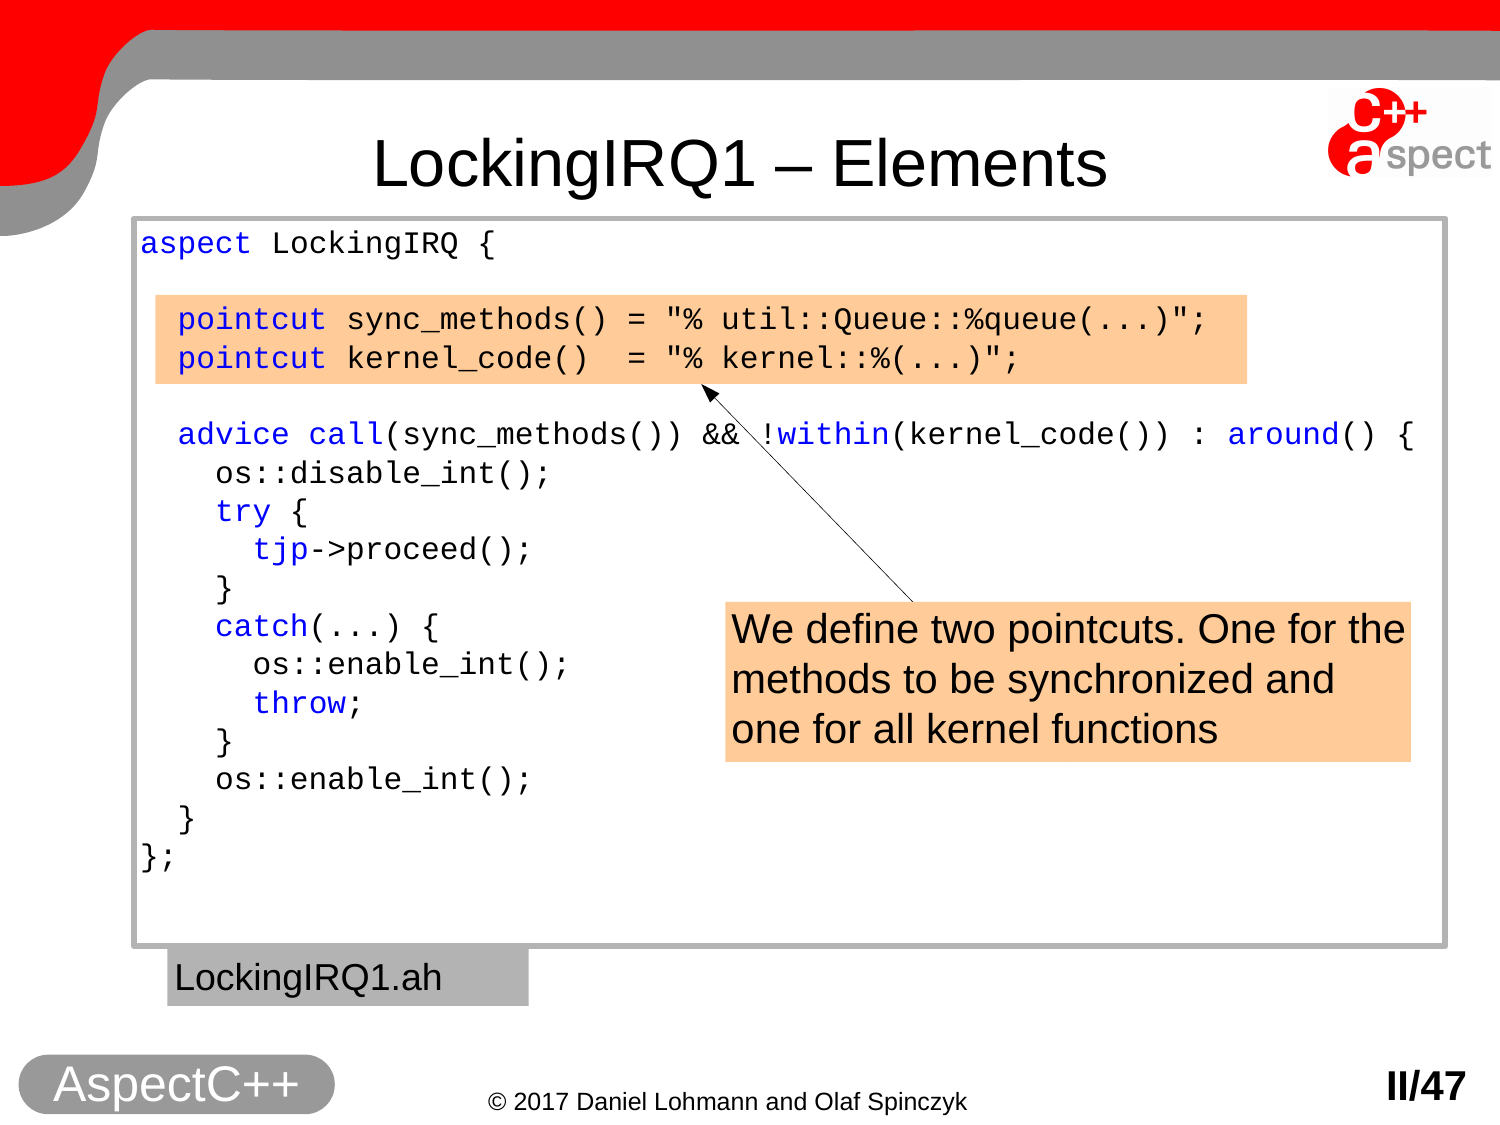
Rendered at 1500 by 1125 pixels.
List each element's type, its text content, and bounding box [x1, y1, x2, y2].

text_box aspect LockingIRQ { pointcut sync_methods() = "% util::Queue::%queue(...)"; pointcut kernel_code() = "% kernel::%(...)"; advice call(sync_methods()) && !within(kernel_code()) : around() { os::disable_int(); try { tjp->proceed(); } catch(...) { os::enable_int(); throw; } os::enable_int(); } }; [133, 218, 1446, 947]
title LockingIRQ1 – Elements [112, 98, 1388, 223]
text_box We define two pointcuts. One for the methods to be synchronized and one for all kernel functions [725, 601, 1411, 762]
text_box LockingIRQ1.ah [167, 946, 529, 1003]
